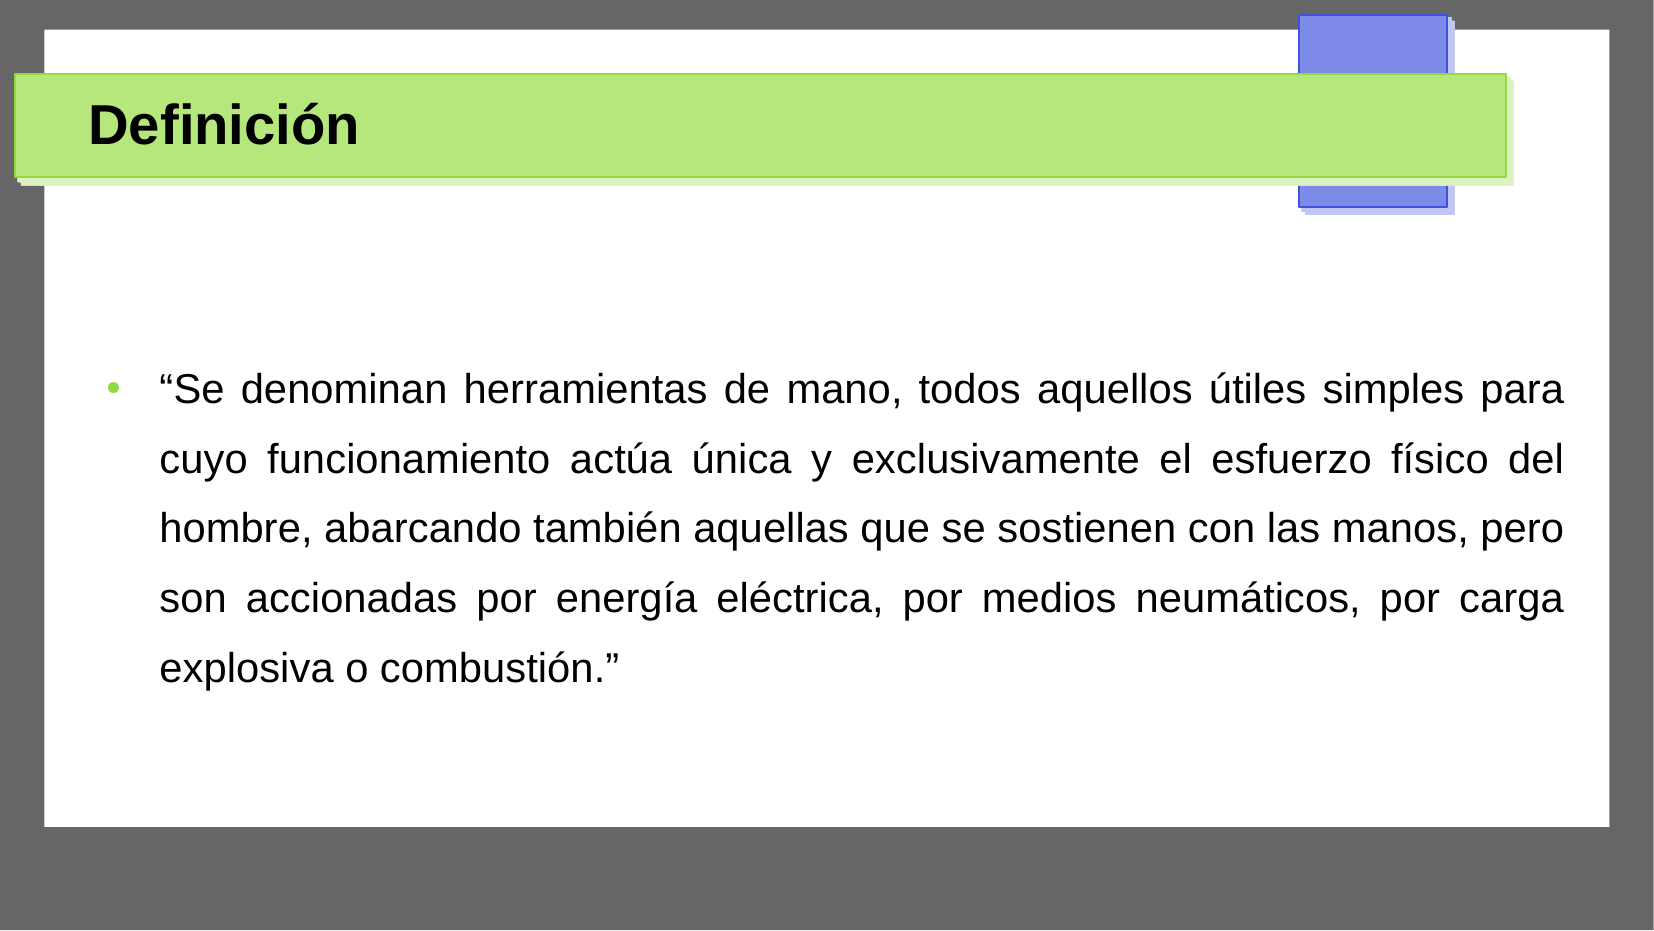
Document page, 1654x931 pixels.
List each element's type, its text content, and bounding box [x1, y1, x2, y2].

list “Se denominan herramientas de mano, todos aquellos útiles simples para cuyo funcionamiento actúa única y exclusivamente el esfuerzo físico del hombre, abarcando también aquellas que se sostienen con las manos, pero son accionadas por energía eléctrica, por medios neumáticos, por carga explosiva o combustión.” [88, 221, 1565, 813]
title Definición [88, 73, 1506, 178]
